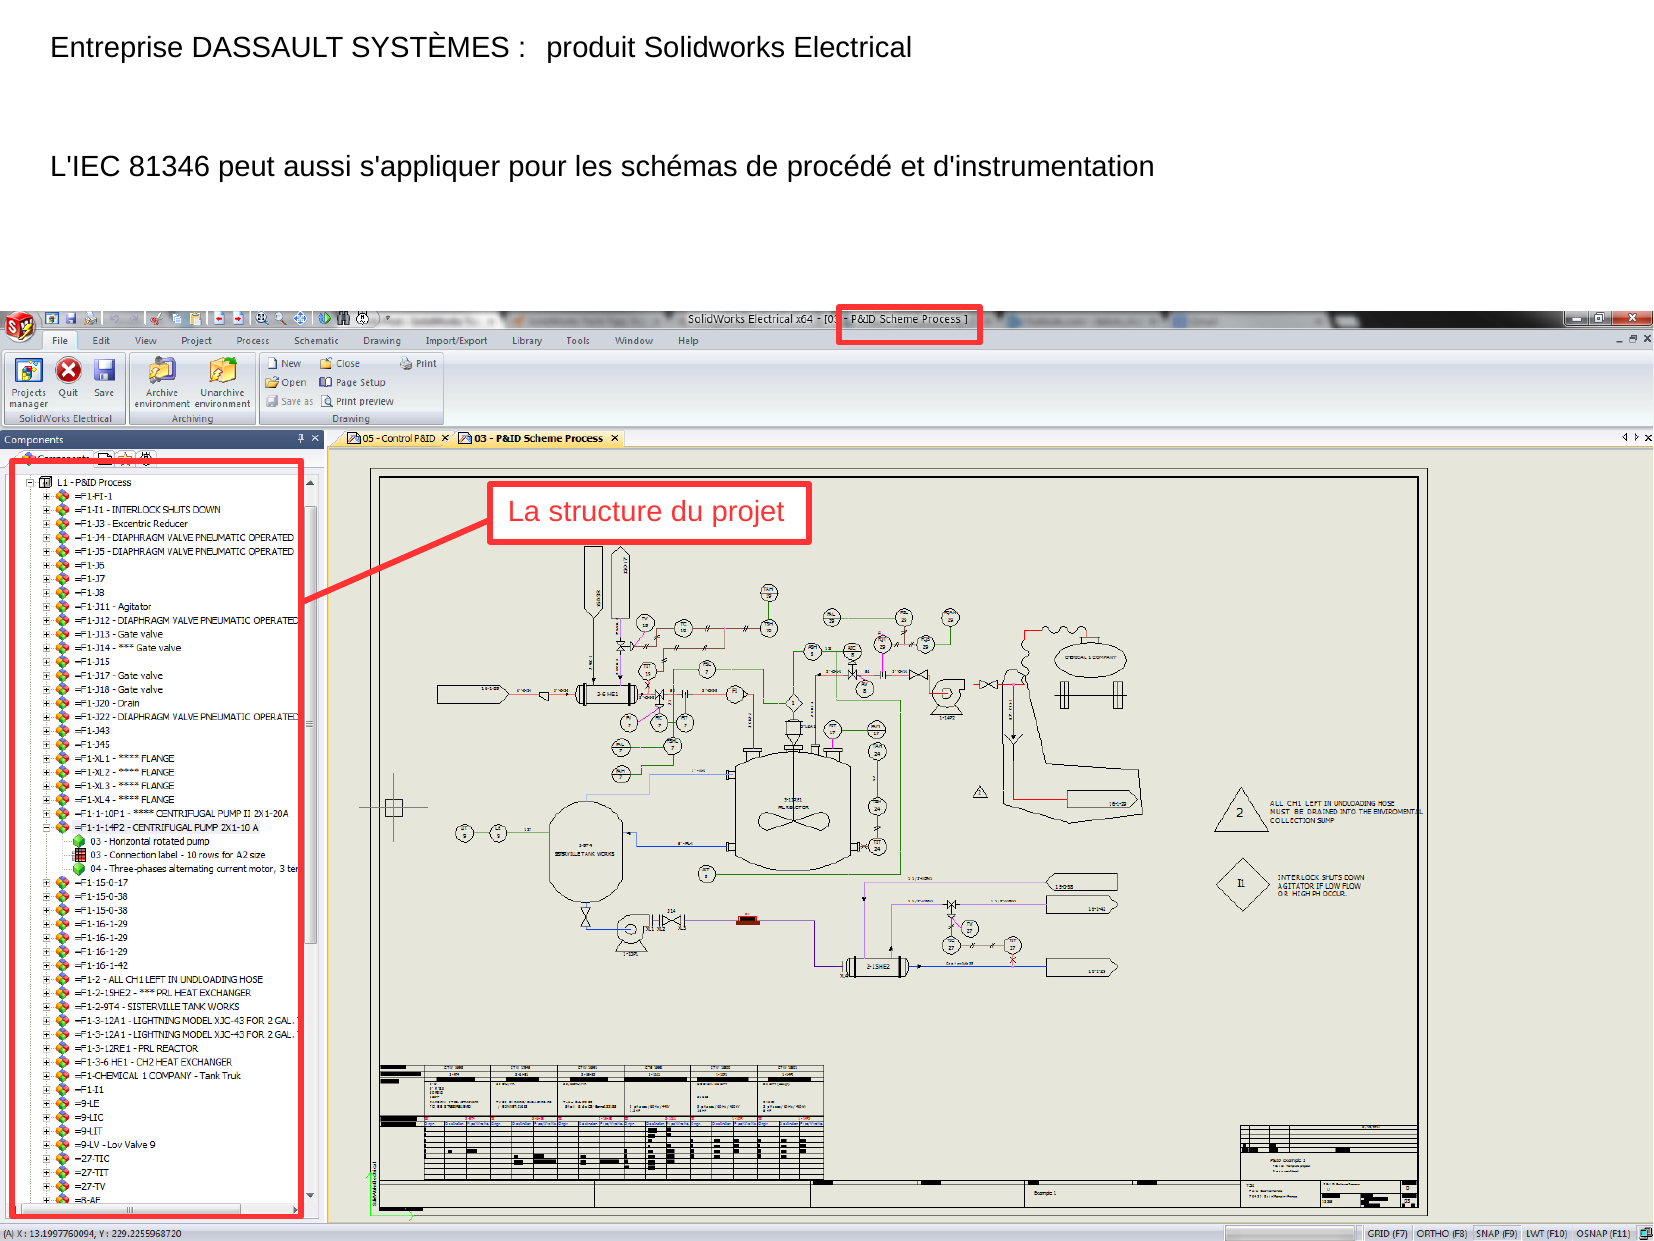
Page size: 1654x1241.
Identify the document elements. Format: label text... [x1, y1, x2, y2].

picture [0, 311, 1654, 1241]
picture [842, 311, 977, 340]
text_box L'IEC 81346 peut aussi s'appliquer pour les schémas de procédé et d'instrumentation [35, 142, 1477, 192]
text_box produit Solidworks Electrical [531, 24, 1004, 74]
text_box La structure du projet [490, 484, 810, 542]
text_box Entreprise DASSAULT SYSTÈMES : [35, 24, 531, 74]
